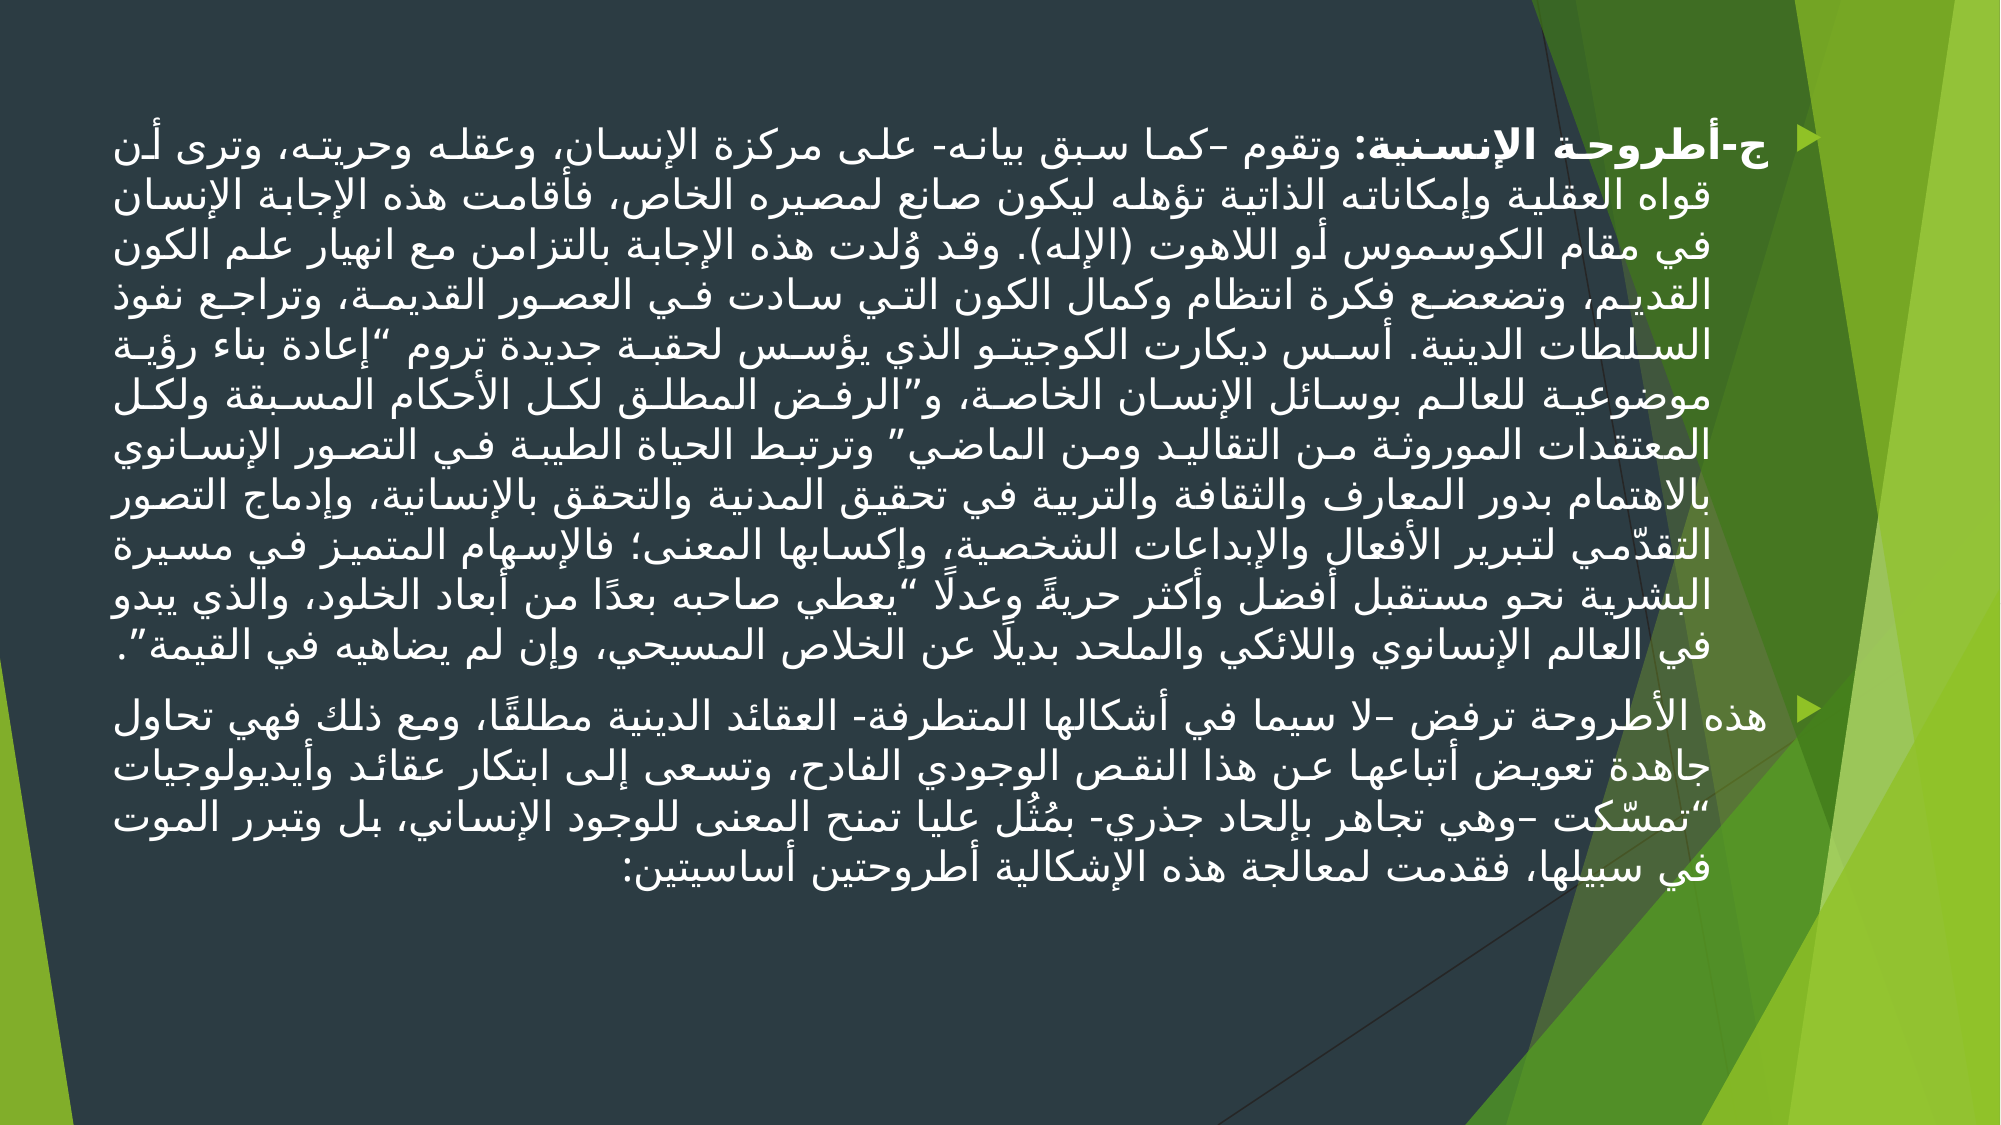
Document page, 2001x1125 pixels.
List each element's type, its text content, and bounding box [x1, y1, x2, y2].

list ج-أطروحة الإنسنية: وتقوم –كما سبق بيانه- على مركزة الإنسان، وعقله وحريته، وترى أن قواه العقلية وإمكاناته الذاتية تؤهله ليكون صانع لمصيره الخاص، فأقامت هذه الإجابة الإنسان في مقام الكوسموس أو اللاهوت (الإله). وقد وُلدت هذه الإجابة بالتزامن مع انهيار علم الكون القديم، وتضعضع فكرة انتظام وكمال الكون التي سادت في العصور القديمة، وتراجع نفوذ السلطات الدينية. أسس ديكارت الكوجيتو الذي يؤسس لحقبة جديدة تروم “إعادة بناء رؤية موضوعية للعالم بوسائل الإنسان الخاصة، و”الرفض المطلق لكل الأحكام المسبقة ولكل المعتقدات الموروثة من التقاليد ومن الماضي” وترتبط الحياة الطيبة في التصور الإنسانوي بالاهتمام بدور المعارف والثقافة والتربية في تحقيق المدنية والتحقق بالإنسانية، وإدماج التصور التقدّمي لتبرير الأفعال والإبداعات الشخصية، وإكسابها المعنى؛ فالإسهام المتميز في مسيرة البشرية نحو مستقبل أفضل وأكثر حريةً وعدلًا “يعطي صاحبه بعدًا من أبعاد الخلود، والذي يبدو في العالم الإنسانوي واللائكي والملحد بديلًا عن الخلاص المسيحي، وإن لم يضاهيه في القيمة”. هذه الأطروحة ترفض –لا سيما في أشكالها المتطرفة- العقائد الدينية مطلقًا، ومع ذلك فهي تحاول جاهدة تعويض أتباعها عن هذا النقص الوجودي الفادح، وتسعى إلى ابتكار عقائد وأيديولوجيات “تمسّكت –وهي تجاهر بإلحاد جذري- بمُثُل عليا تمنح المعنى للوجود الإنساني، بل وتبرر الموت في سبيلها، فقدمت لمعالجة هذه الإشكالية أطروحتين أساسيتين: [97, 109, 1841, 1059]
